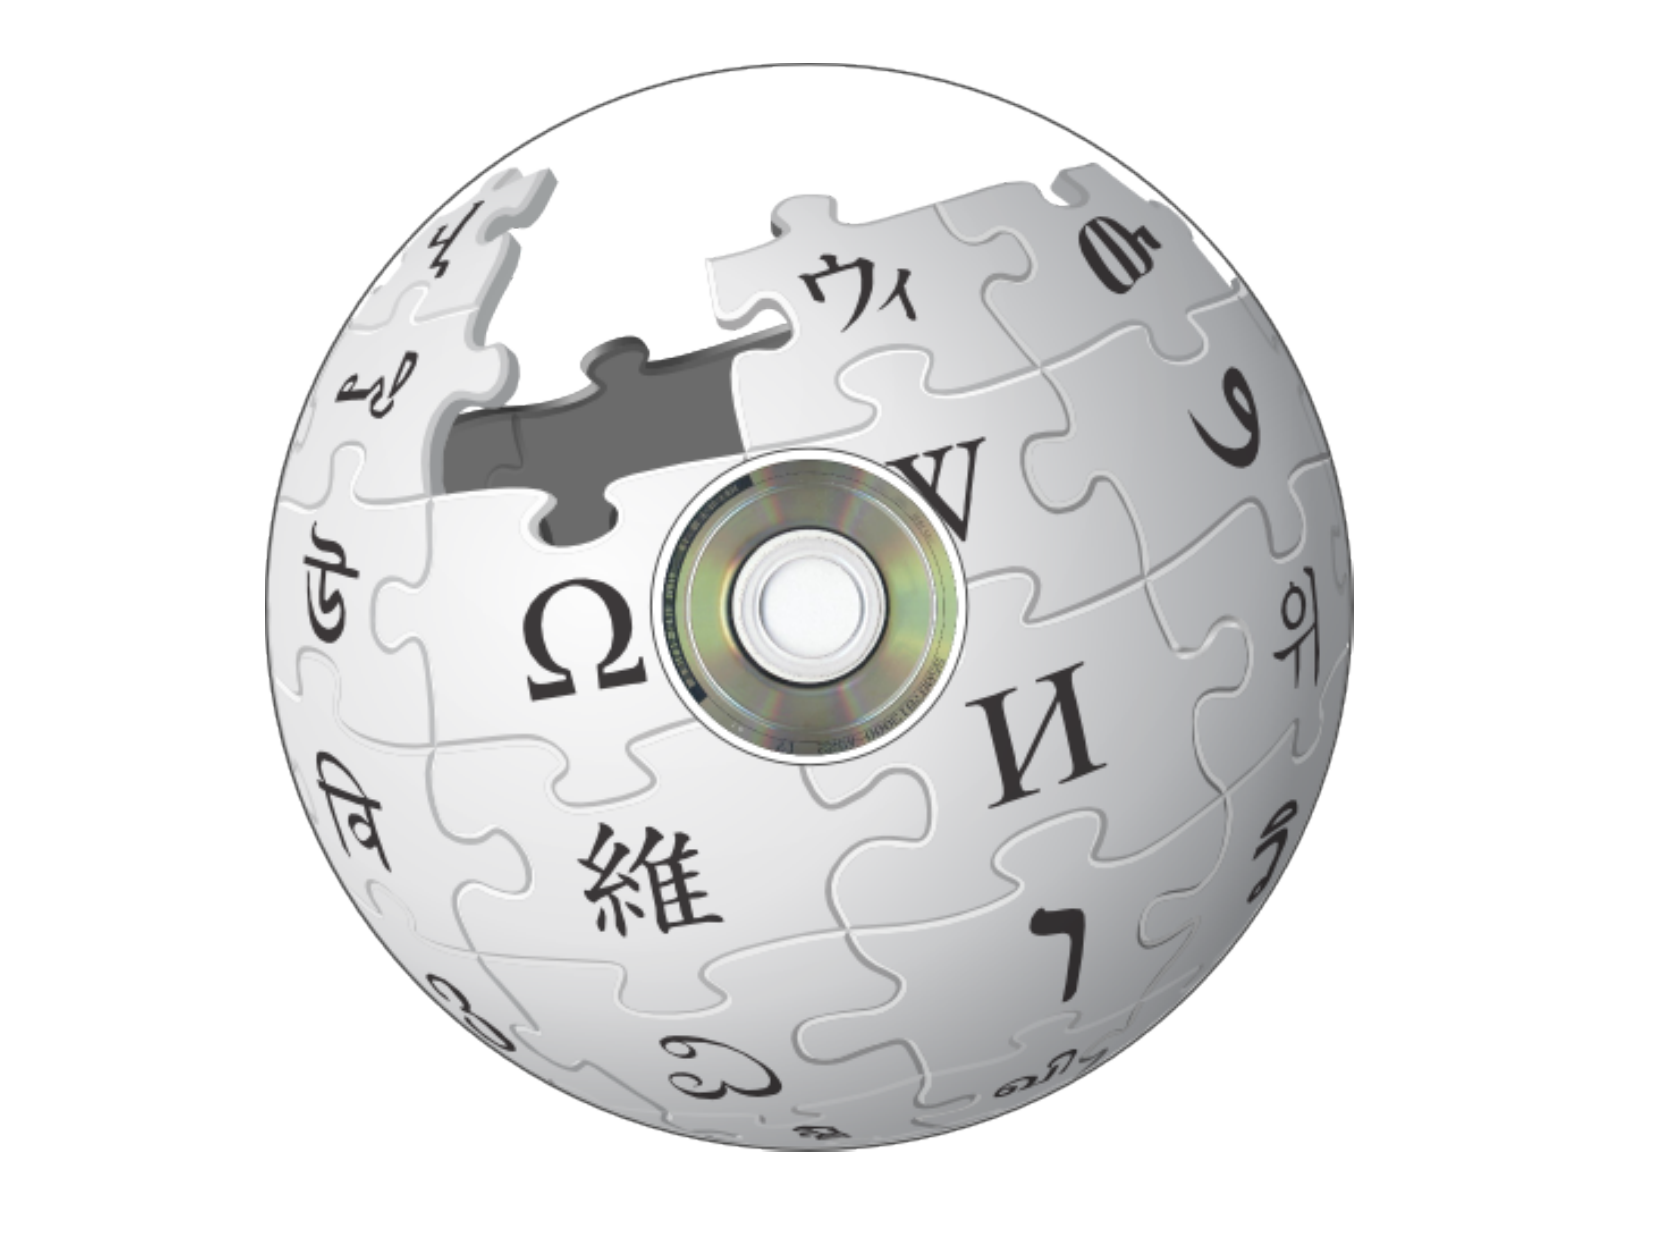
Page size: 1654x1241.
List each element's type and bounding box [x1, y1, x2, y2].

picture [265, 63, 1354, 1152]
